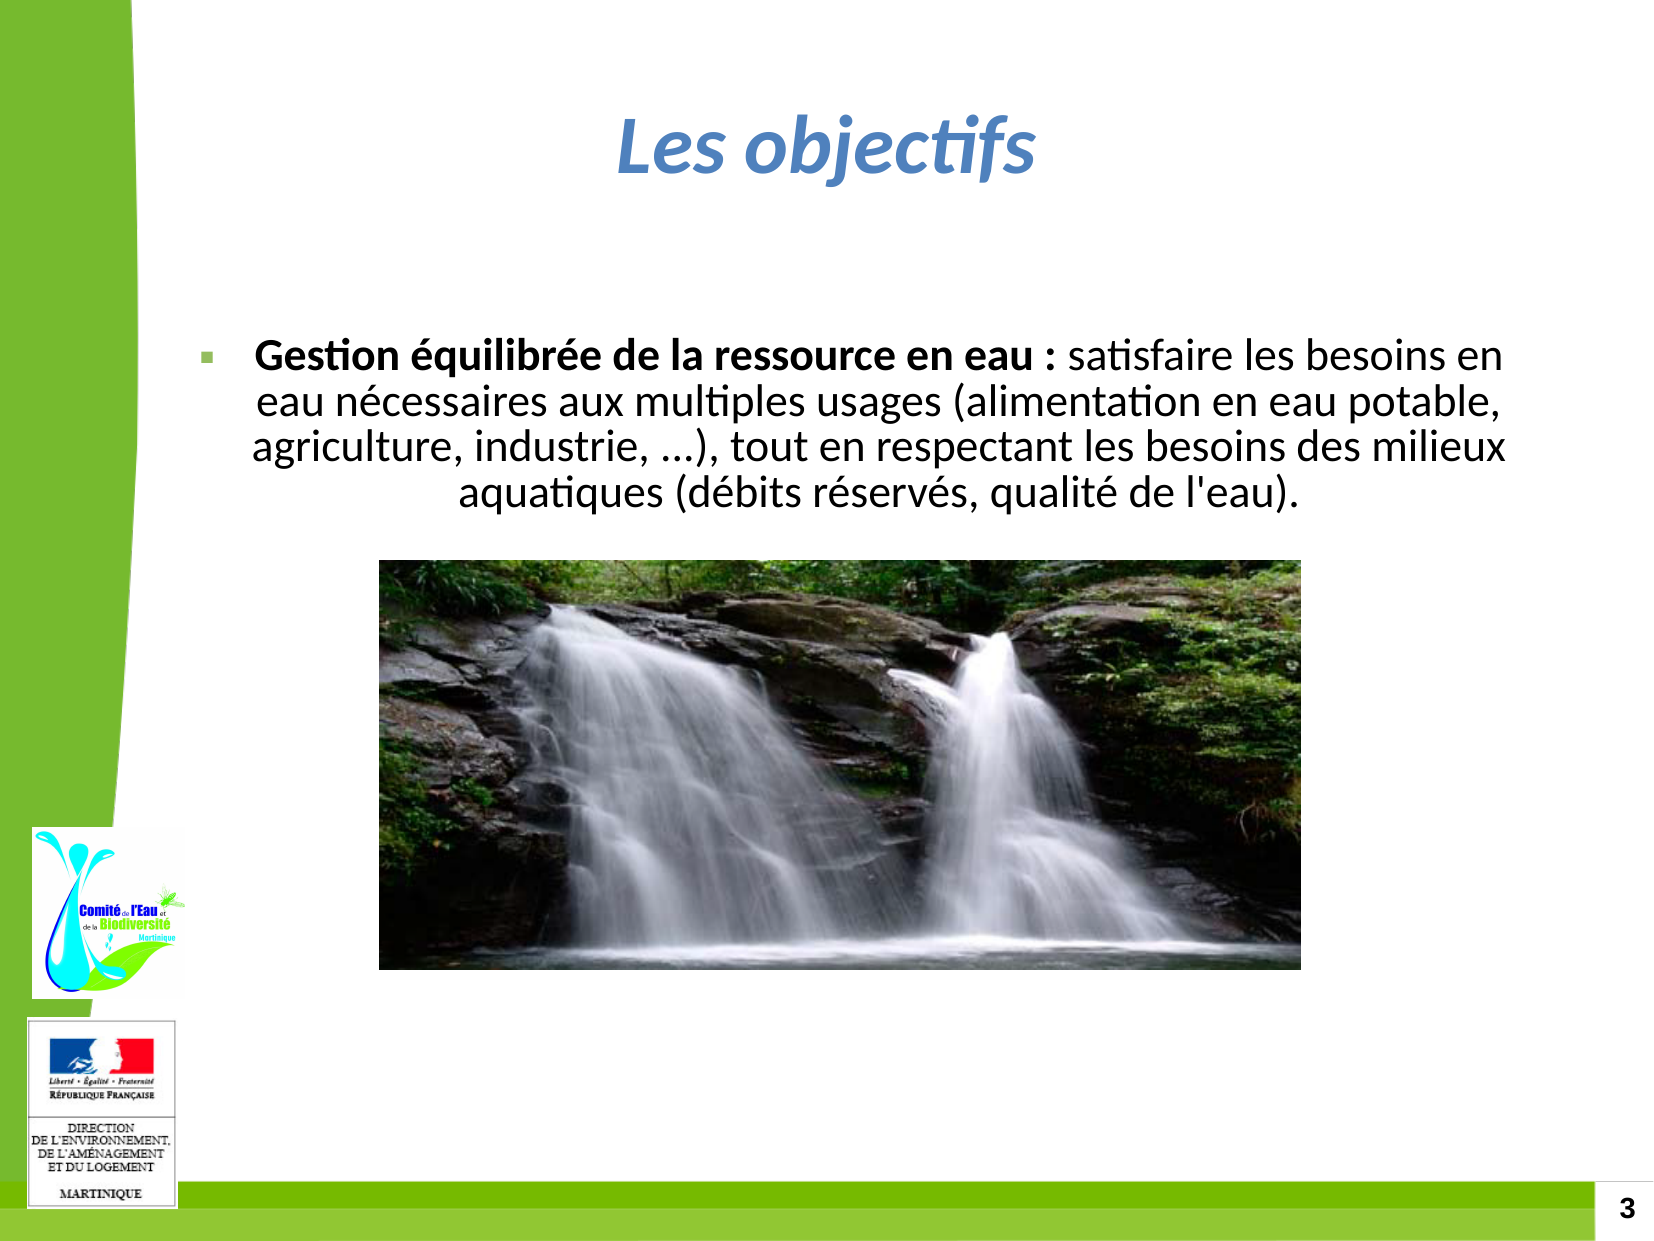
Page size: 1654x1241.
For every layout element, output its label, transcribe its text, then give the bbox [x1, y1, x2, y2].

picture [0, 0, 1654, 1241]
list Gestion équilibrée de la ressource en eau : satisfaire les besoins en eau nécessaires aux multiples usages (alimentation en eau potable, agriculture, industrie, ...), tout en respectant les besoins des milieux aquatiques (débits réservés, qualité de l'eau). [179, 290, 1509, 1010]
title Les objectifs [82, 49, 1571, 257]
